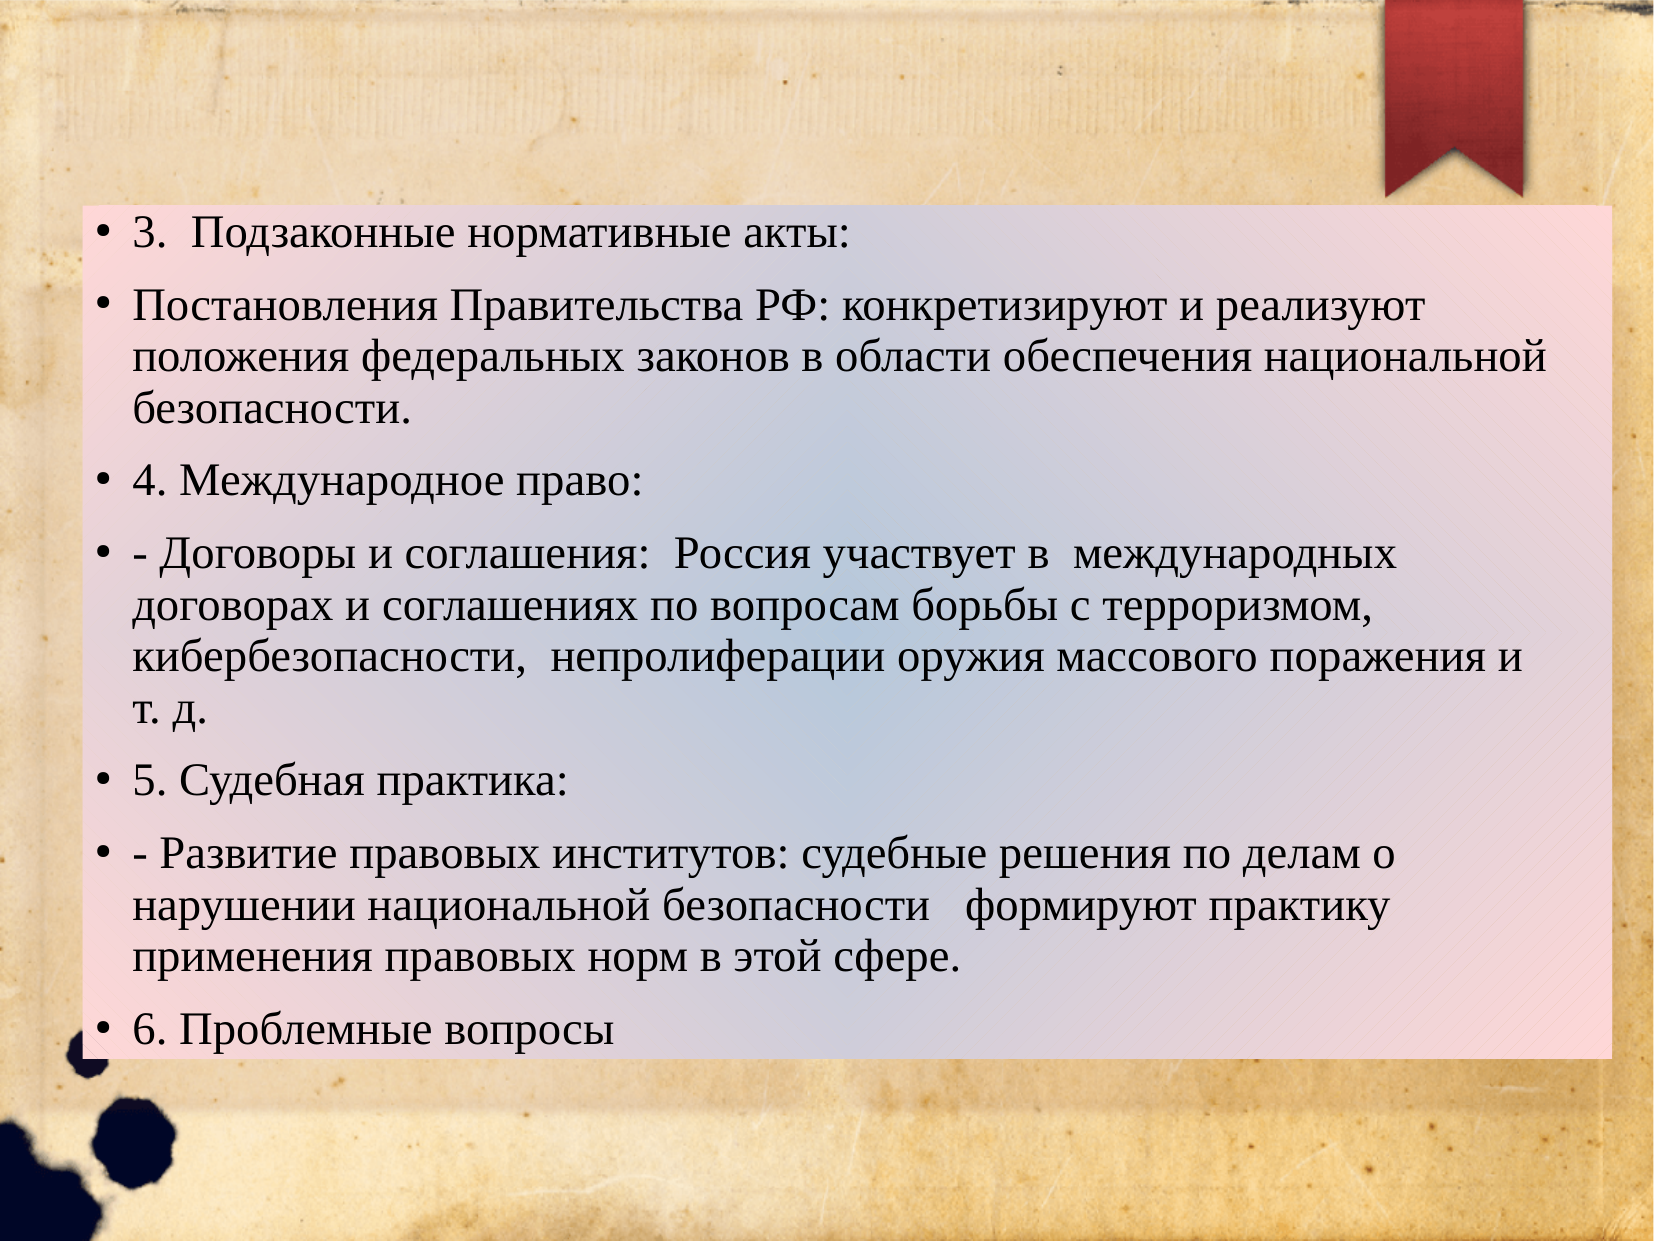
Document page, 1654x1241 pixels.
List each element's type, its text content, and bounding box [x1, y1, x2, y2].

list 3. Подзаконные нормативные акты: Постановления Правительства РФ: конкретизируют и реализуют положения федеральных законов в области обеспечения национальной безопасности. 4. Международное право: - Договоры и соглашения: Россия участвует в международных договорах и соглашениях по вопросам борьбы с терроризмом, кибербезопасности, непролиферации оружия массового поражения и т. д. 5. Судебная практика: - Развитие правовых институтов: судебные решения по делам о нарушении национальной безопасности формируют практику применения правовых норм в этой сфере. 6. Проблемные вопросы [82, 205, 1613, 1059]
picture [0, 0, 1654, 1241]
